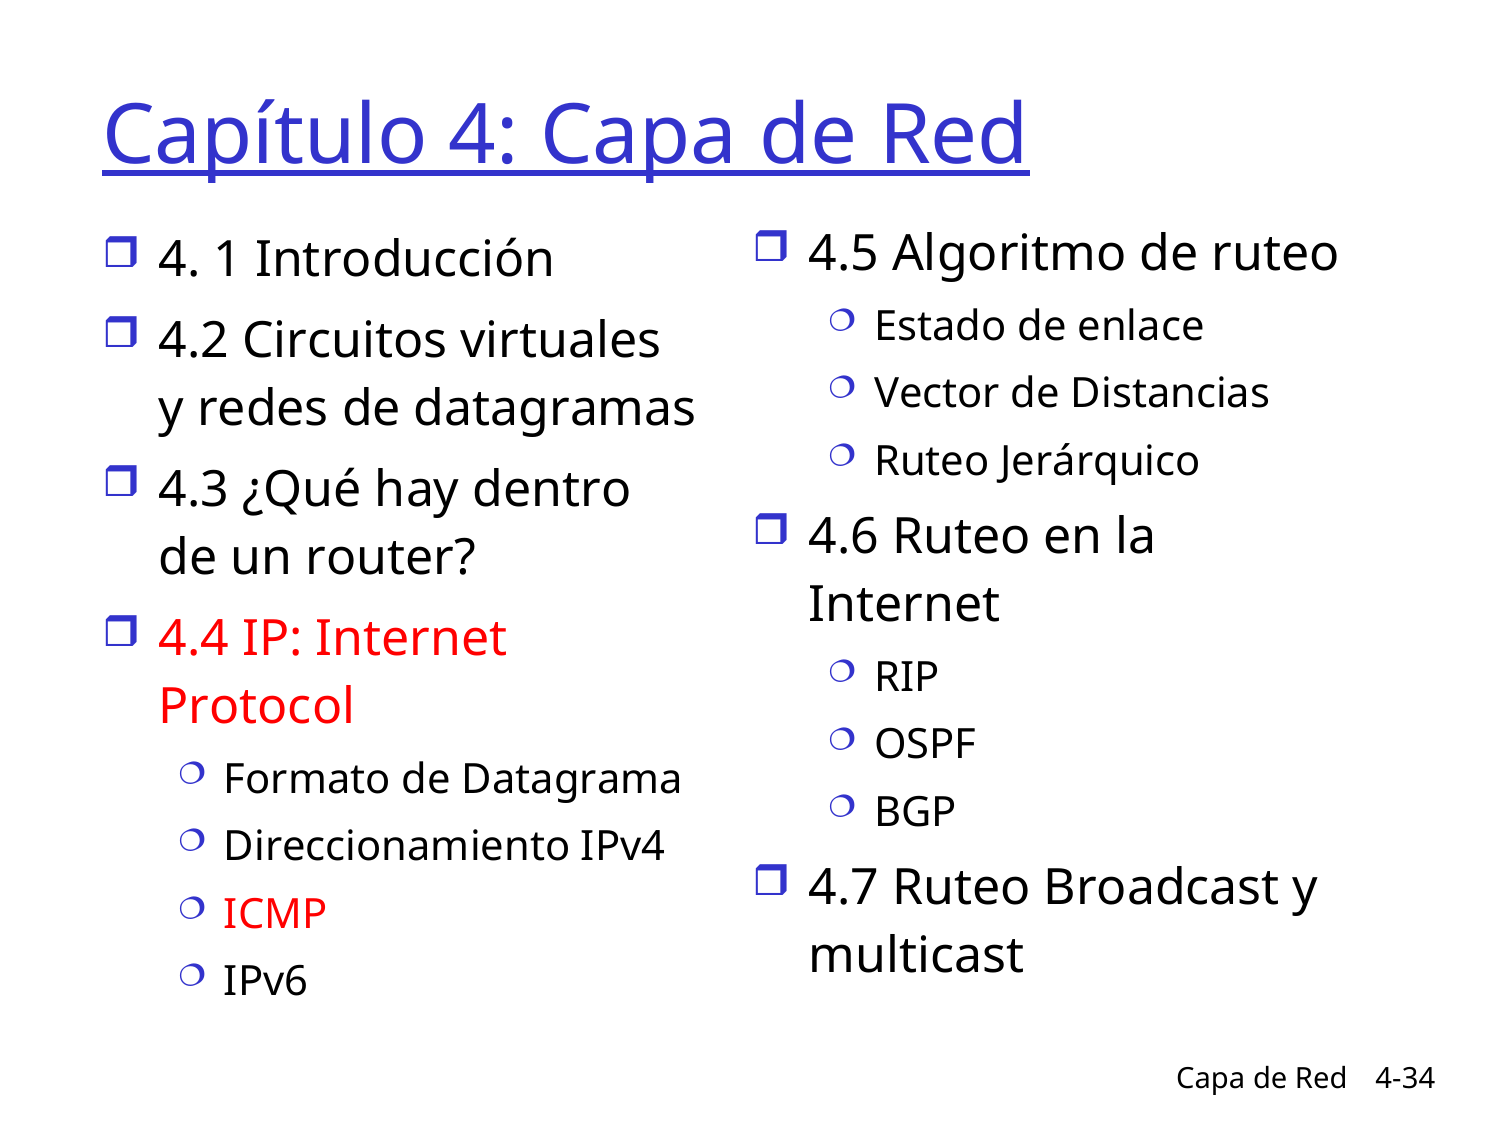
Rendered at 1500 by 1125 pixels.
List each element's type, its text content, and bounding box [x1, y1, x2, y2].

title Capítulo 4: Capa de Red [87, 37, 1363, 225]
list 4.5 Algoritmo de ruteo Estado de enlace Vector de Distancias Ruteo Jerárquico 4.6 Ruteo en la Internet RIP OSPF BGP 4.7 Ruteo Broadcast y multicast [737, 209, 1363, 976]
list 4. 1 Introducción 4.2 Circuitos virtuales y redes de datagramas 4.3 ¿Qué hay dentro de un router? 4.4 IP: Internet Protocol Formato de Datagrama Direccionamiento IPv4 ICMP IPv6 [87, 215, 713, 978]
